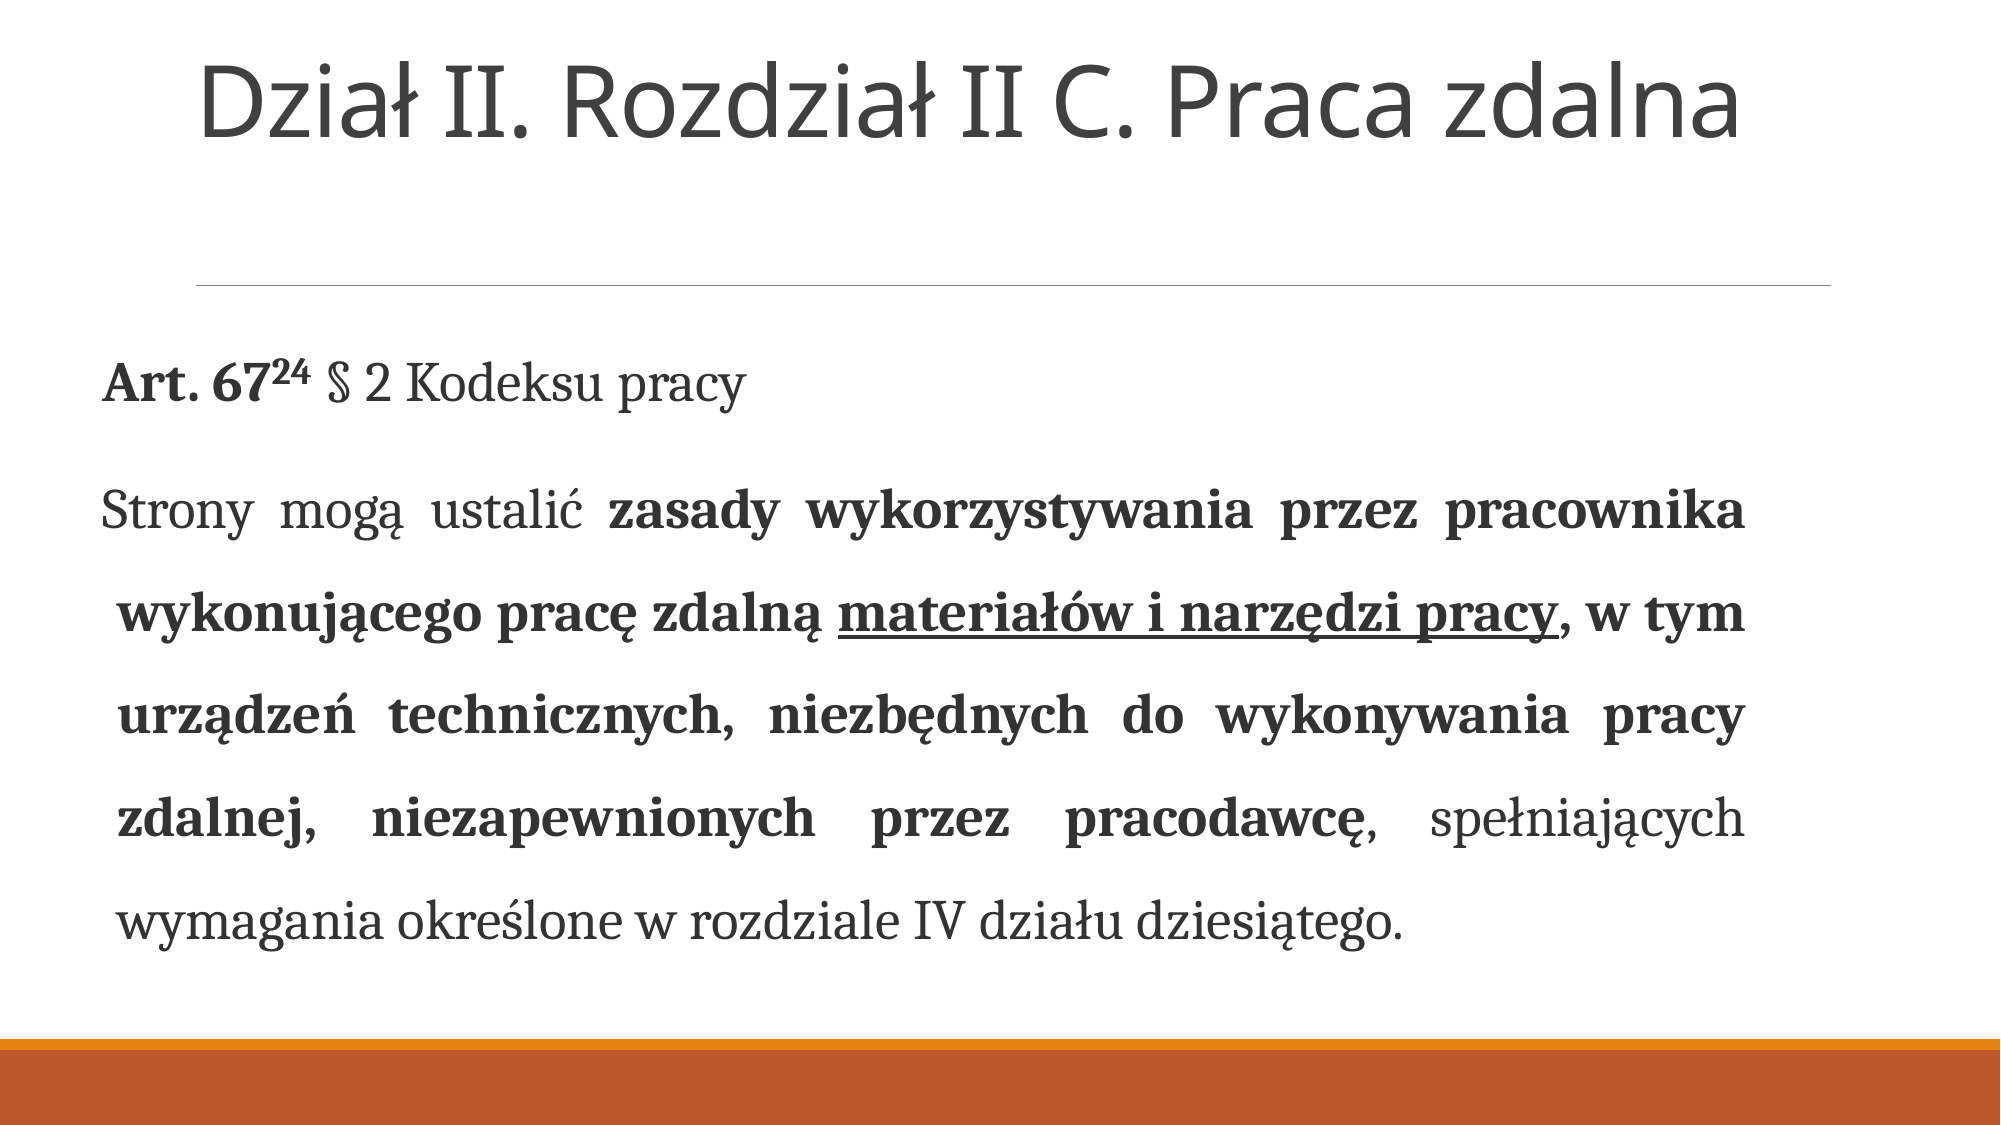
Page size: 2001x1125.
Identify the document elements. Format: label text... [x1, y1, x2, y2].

list Art. 6724 § 2 Kodeksu pracy Strony mogą ustalić zasady wykorzystywania przez pracownika wykonującego pracę zdalną materiałów i narzędzi pracy, w tym urządzeń technicznych, niezbędnych do wykonywania pracy zdalnej, niezapewnionych przez pracodawcę, spełniających wymagania określone w rozdziale IV działu dziesiątego. [87, 302, 1831, 963]
title Dział II. Rozdział II C. Praca zdalna [180, 47, 1831, 286]
